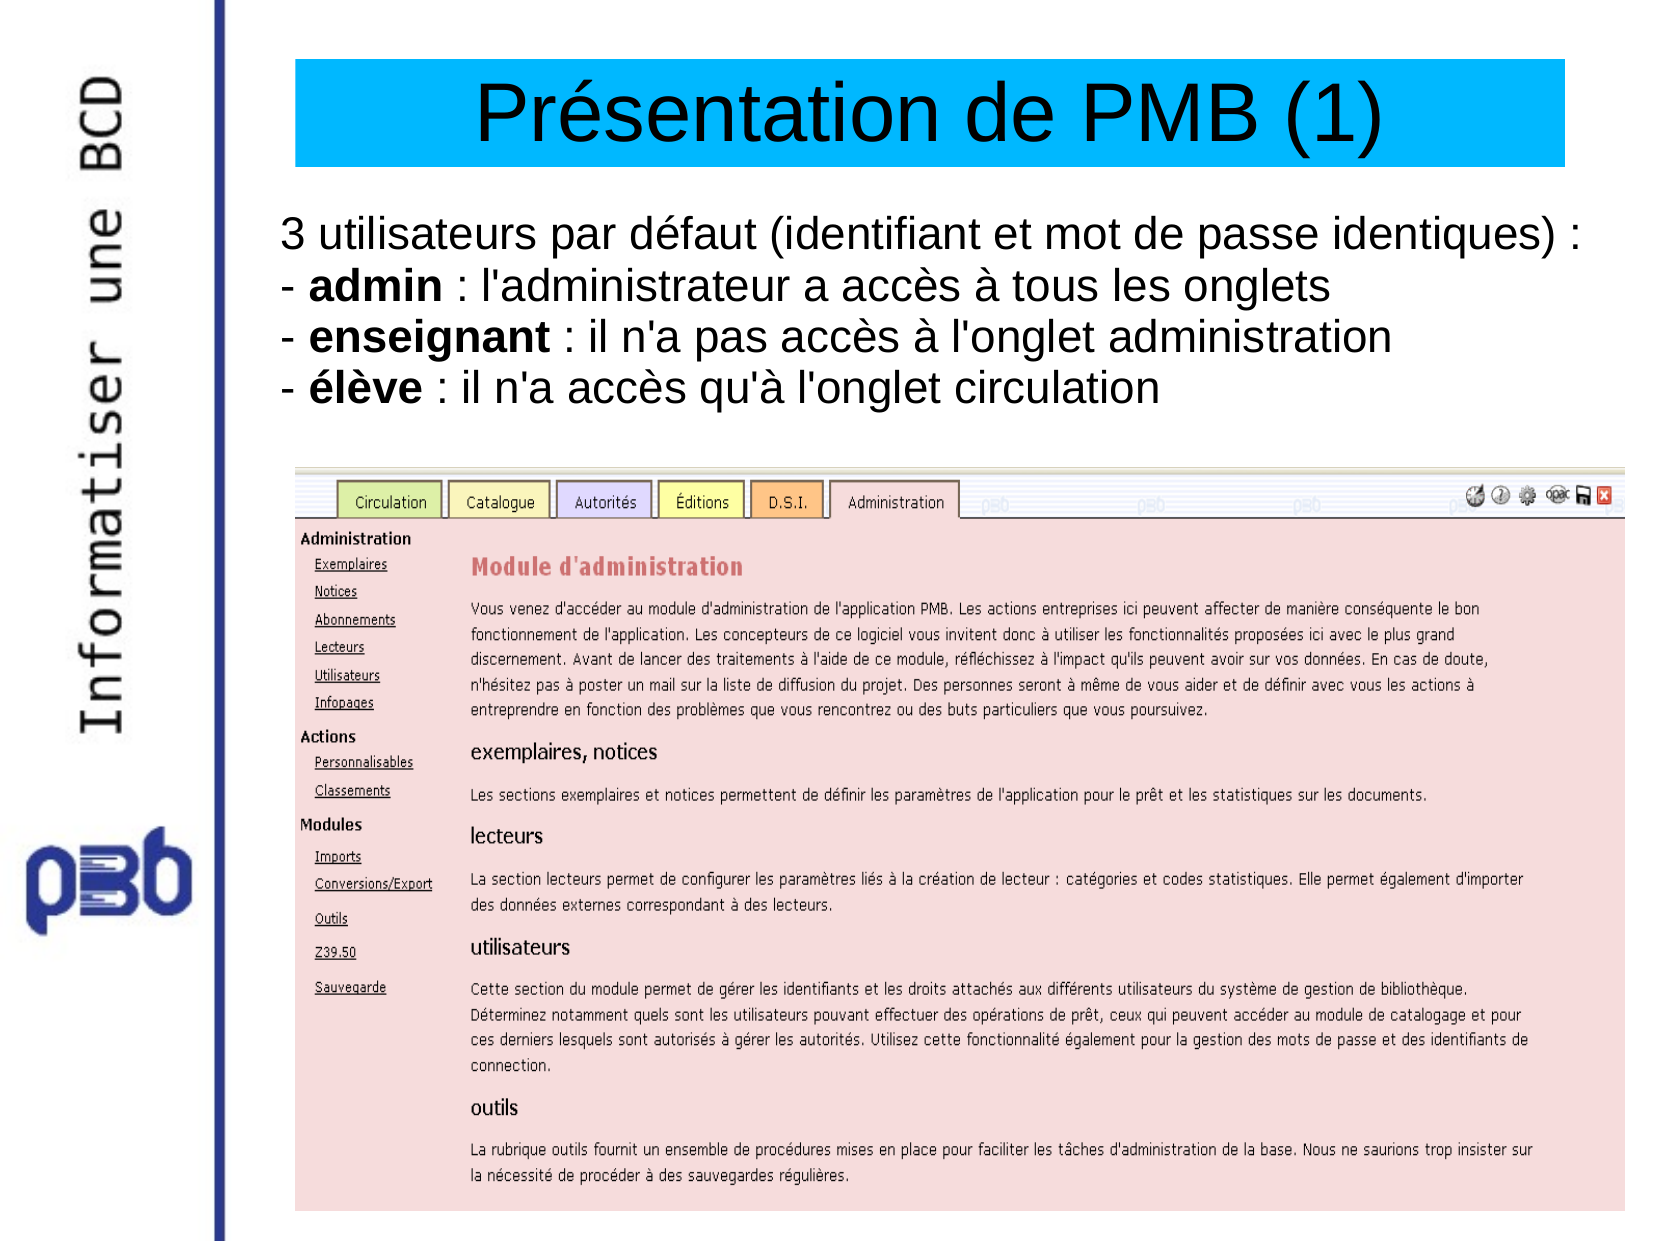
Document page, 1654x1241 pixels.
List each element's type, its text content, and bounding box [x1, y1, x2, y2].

picture [0, 0, 1654, 1241]
text_box Présentation de PMB (1) [295, 59, 1565, 167]
text_box 3 utilisateurs par défaut (identifiant et mot de passe identiques) : - admin : l'administrateur a accès à tous les onglets - enseignant : il n'a pas accès à l'onglet administration - élève : il n'a accès qu'à l'onglet circulation [265, 200, 1625, 425]
